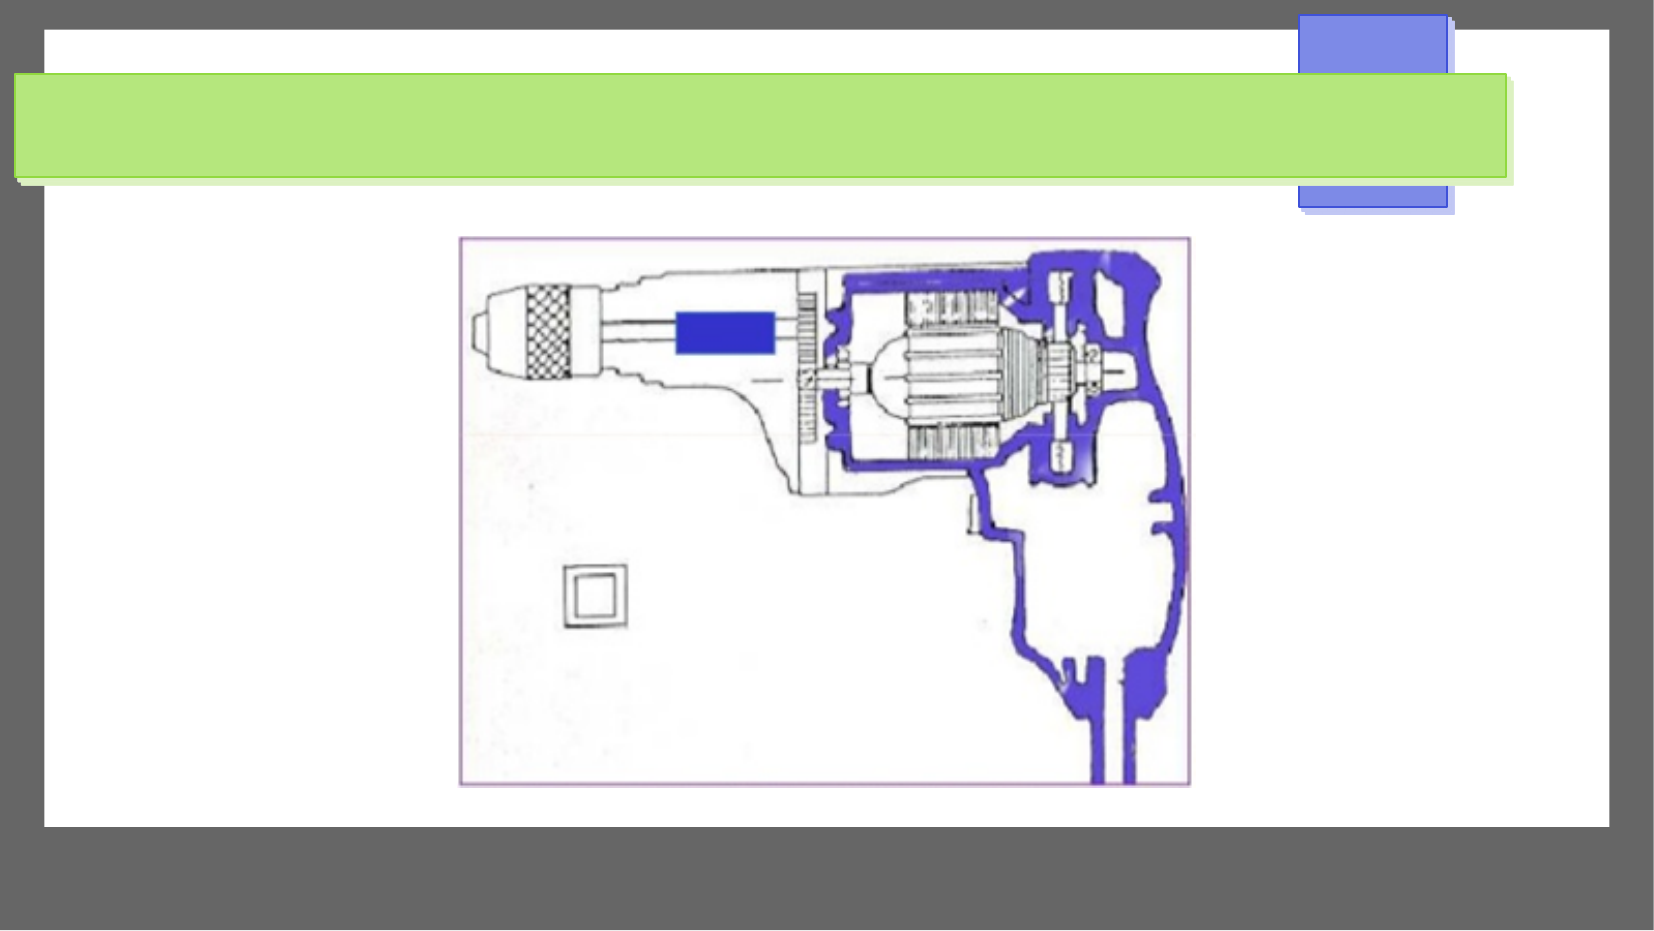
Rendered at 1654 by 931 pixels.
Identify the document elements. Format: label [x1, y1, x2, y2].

picture [457, 236, 1196, 788]
